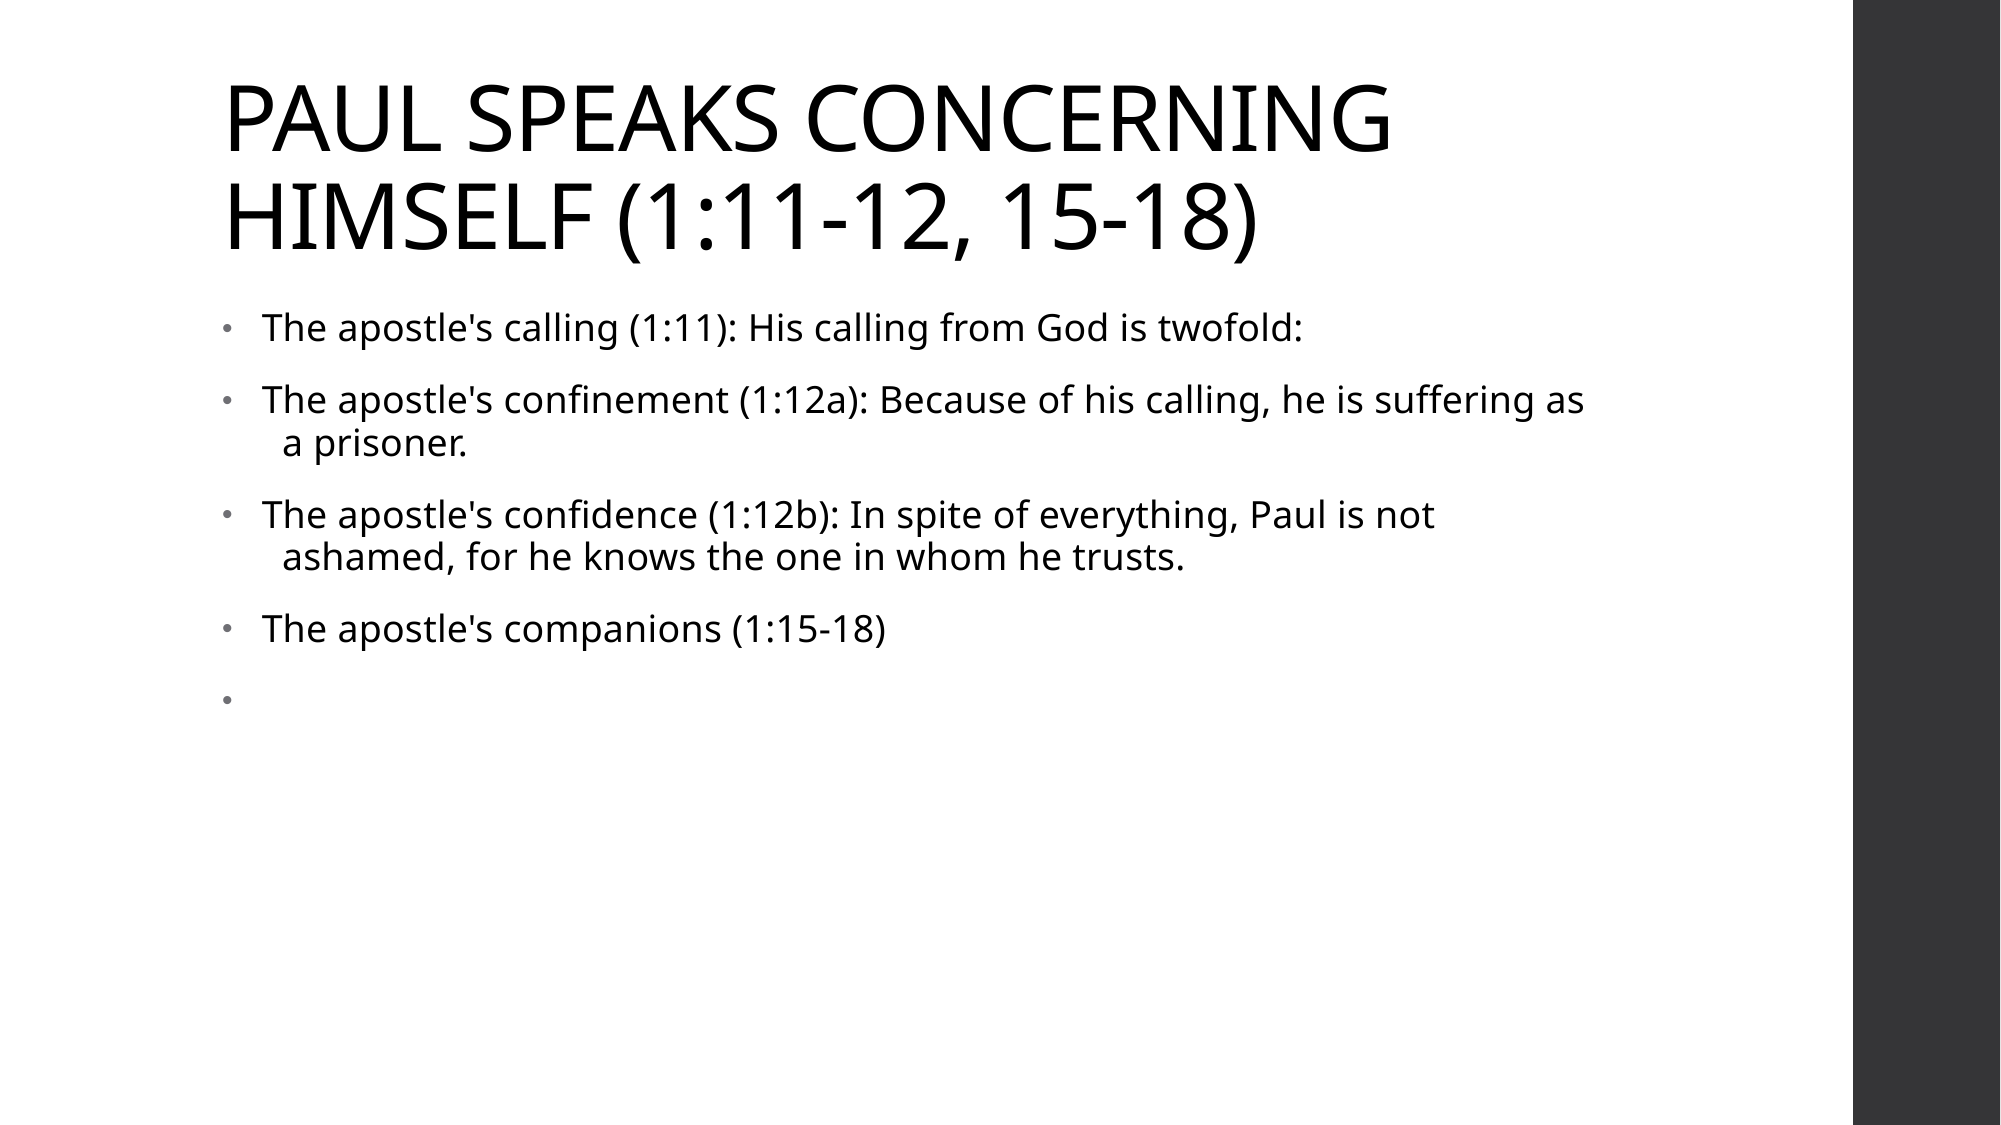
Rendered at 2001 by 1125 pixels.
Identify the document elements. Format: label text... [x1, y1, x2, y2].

title PAUL SPEAKS CONCERNING HIMSELF (1:11-12, 15-18) [206, 60, 1797, 278]
list The apostle's calling (1:11): His calling from God is twofold: The apostle's confinement (1:12a): Because of his calling, he is suffering as a prisoner. The apostle's confidence (1:12b): In spite of everything, Paul is not ashamed, for he knows the one in whom he trusts. The apostle's companions (1:15-18) [206, 299, 1617, 1014]
